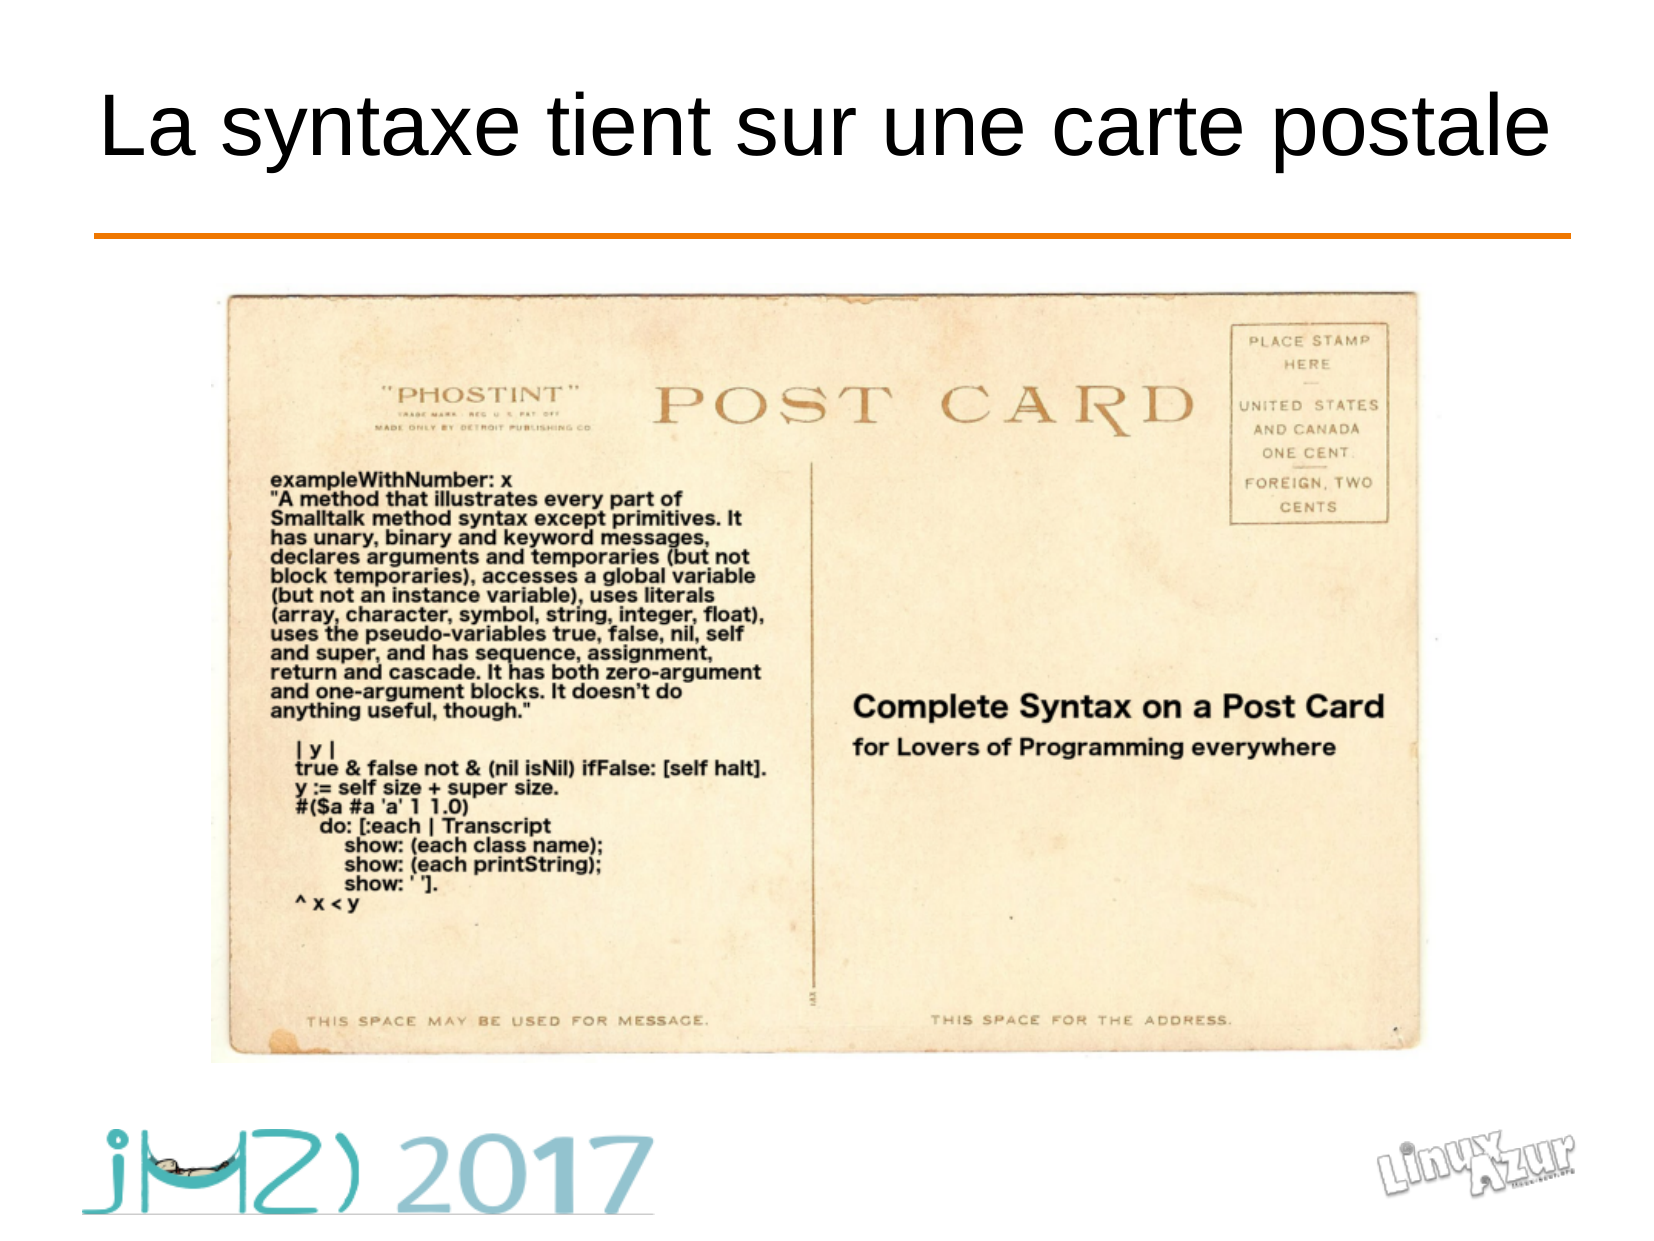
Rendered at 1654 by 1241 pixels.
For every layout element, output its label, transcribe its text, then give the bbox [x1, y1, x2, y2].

picture [1346, 1115, 1600, 1211]
title La syntaxe tient sur une carte postale [82, 49, 1571, 201]
picture [211, 283, 1442, 1063]
picture [82, 1129, 655, 1216]
